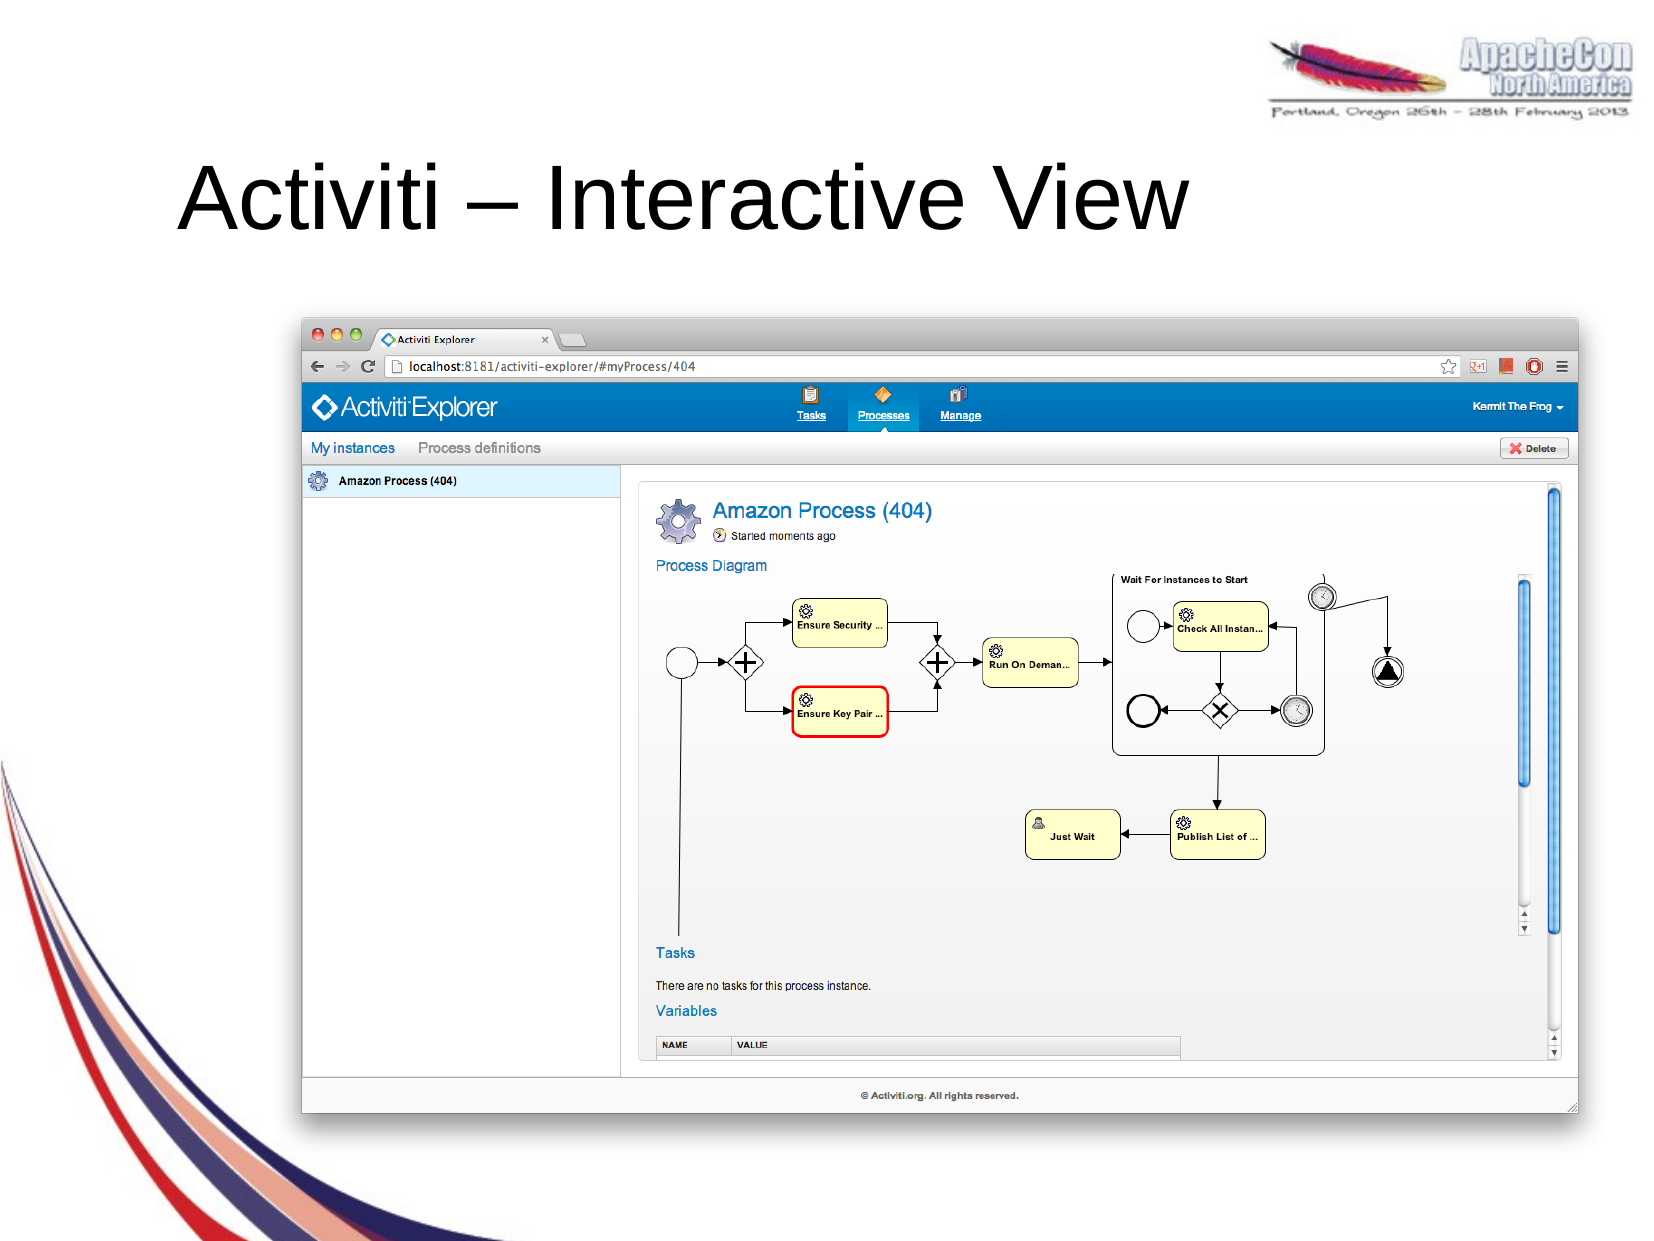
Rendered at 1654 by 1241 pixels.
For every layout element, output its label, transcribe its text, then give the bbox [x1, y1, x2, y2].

title Activiti – Interactive View [177, 141, 1536, 254]
picture [0, 0, 1654, 1241]
